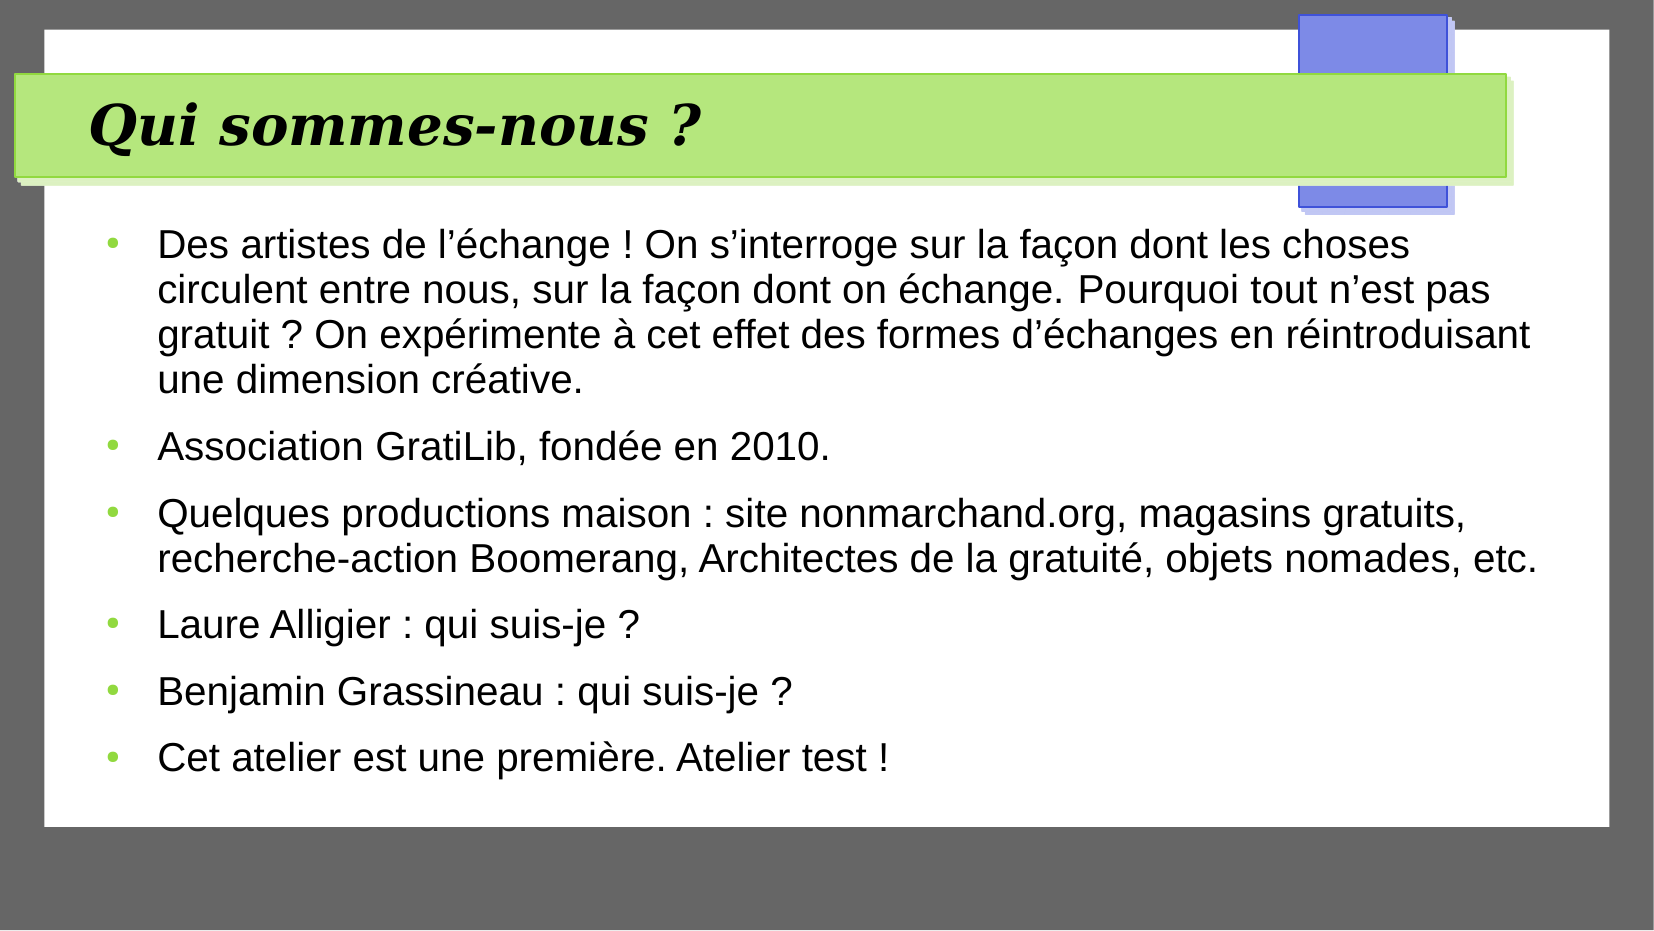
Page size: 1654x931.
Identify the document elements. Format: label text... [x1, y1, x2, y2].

list Des artistes de l’échange ! On s’interroge sur la façon dont les choses circulent entre nous, sur la façon dont on échange. Pourquoi tout n’est pas gratuit ? On expérimente à cet effet des formes d’échanges en réintroduisant une dimension créative. Association GratiLib, fondée en 2010. Quelques productions maison : site nonmarchand.org, magasins gratuits, recherche-action Boomerang, Architectes de la gratuité, objets nomades, etc. Laure Alligier : qui suis-je ? Benjamin Grassineau : qui suis-je ? Cet atelier est une première. Atelier test ! [88, 221, 1565, 813]
title Qui sommes-nous ? [88, 73, 1506, 178]
